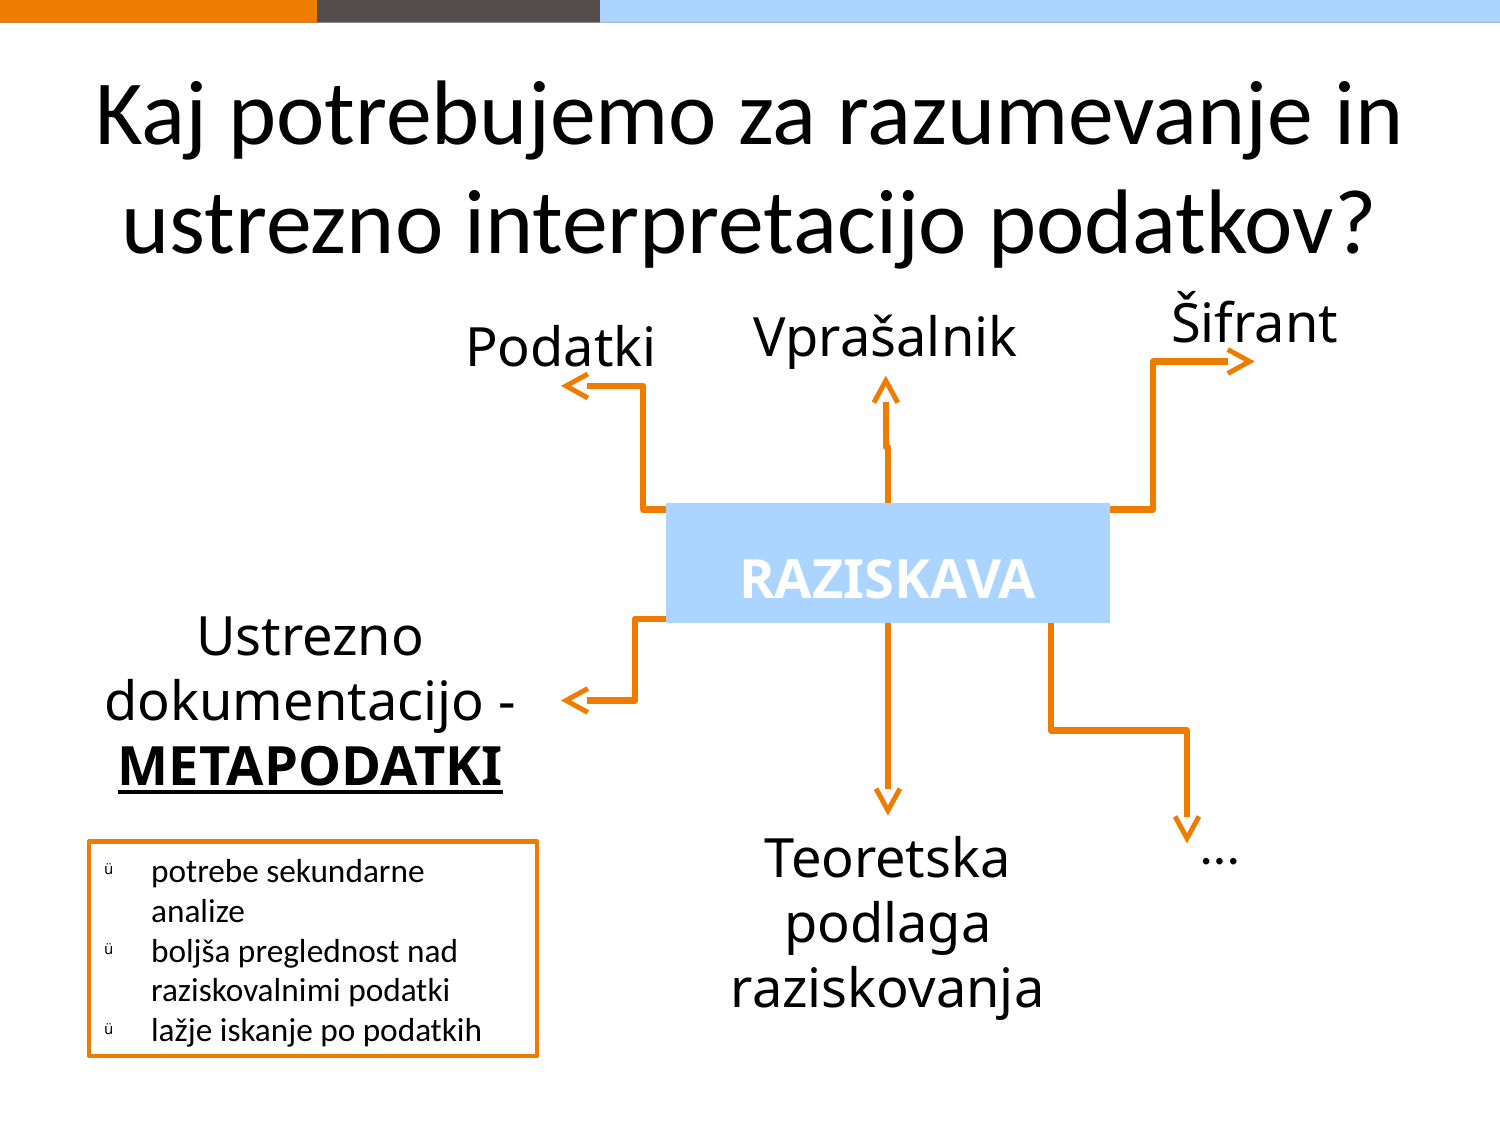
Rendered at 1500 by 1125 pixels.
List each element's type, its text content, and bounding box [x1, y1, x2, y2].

text_box Ustrezno dokumentacijo -METAPODATKI [59, 594, 561, 805]
text_box Vprašalnik [702, 294, 1069, 375]
text_box Teoretska podlaga raziskovanja [644, 815, 1132, 1026]
text_box RAZISKAVA [666, 504, 1110, 623]
text_box Podatki [360, 305, 762, 385]
text_box potrebe sekundarne analize boljša preglednost nad raziskovalnimi podatki lažje iskanje po podatkih [89, 841, 538, 1056]
text_box Šifrant [1071, 280, 1438, 361]
text_box … [1187, 802, 1388, 883]
title Kaj potrebujemo za razumevanje in ustrezno interpretacijo podatkov? [75, 45, 1425, 233]
